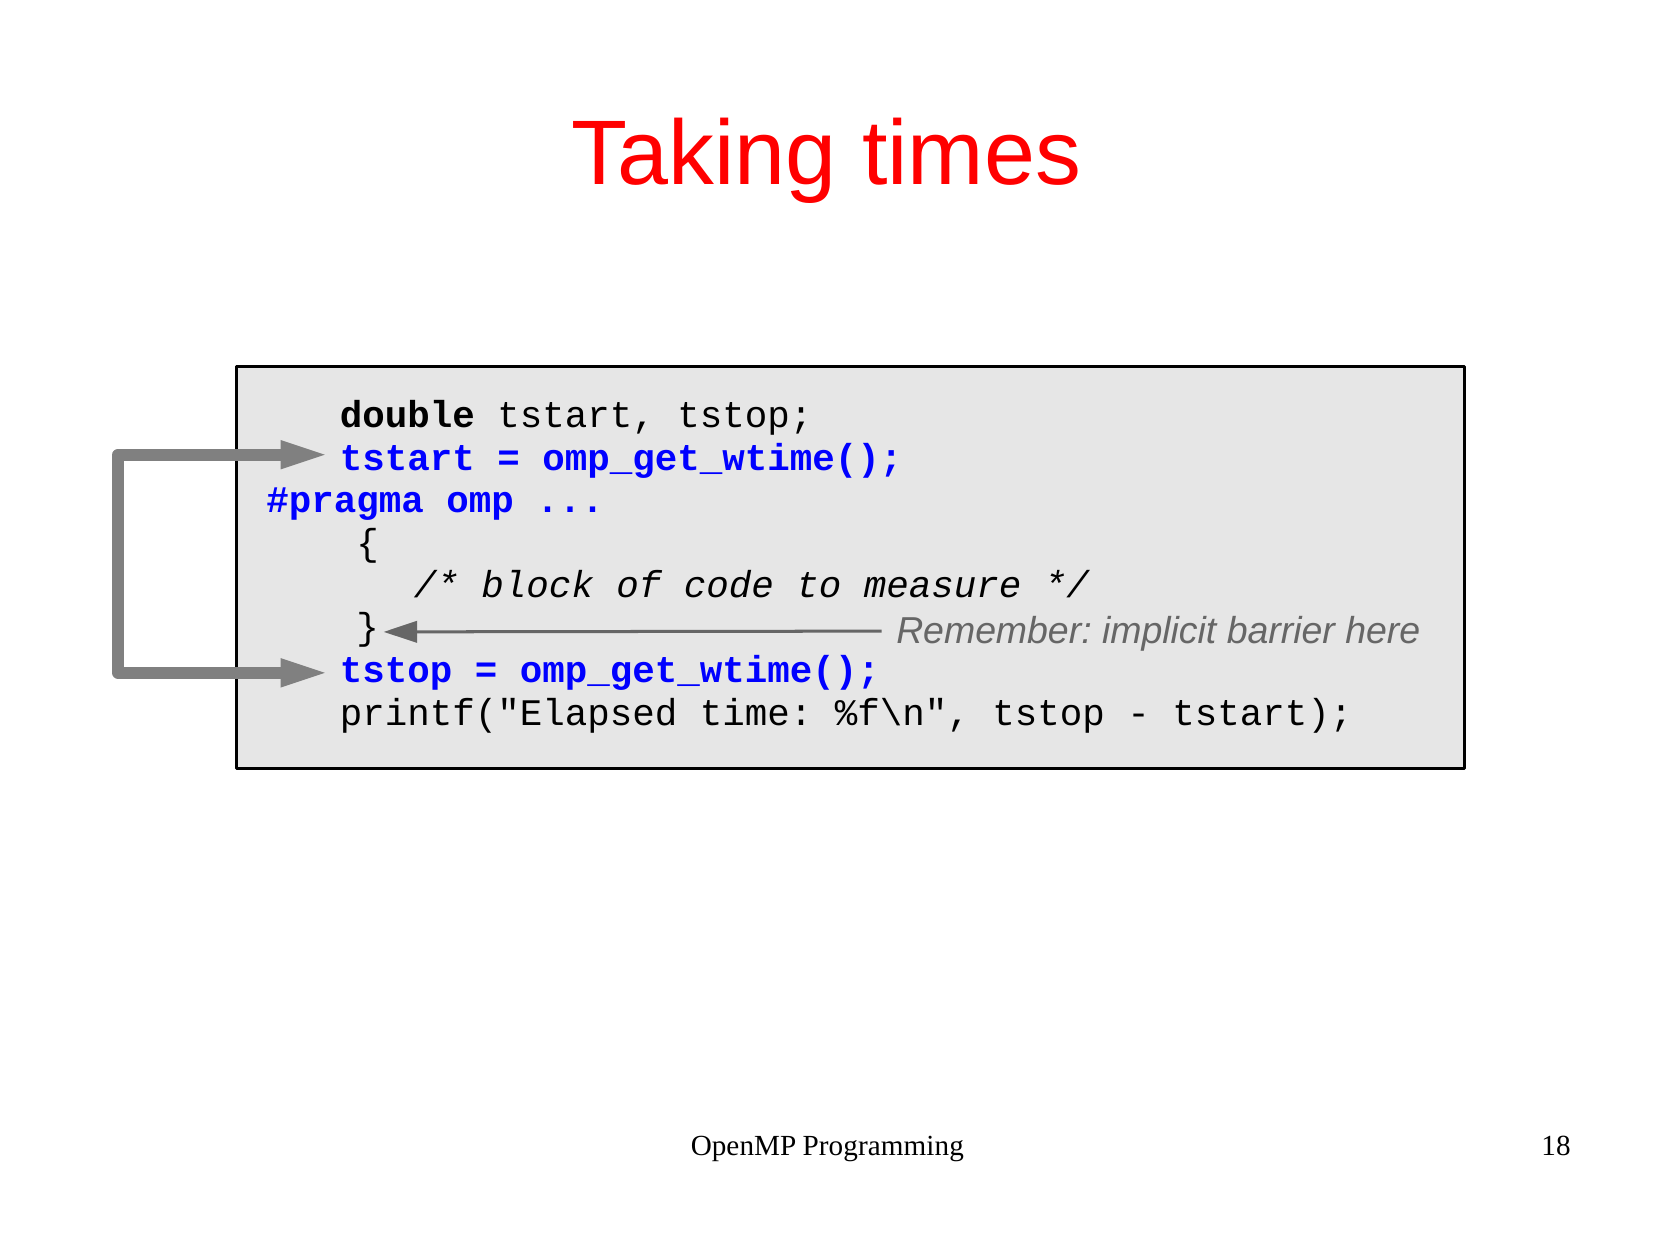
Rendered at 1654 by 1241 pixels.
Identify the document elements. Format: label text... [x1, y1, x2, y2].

text_box double tstart, tstop; tstart = omp_get_wtime(); #pragma omp ... { /* block of code to measure */ } tstop = omp_get_wtime(); printf("Elapsed time: %f\n", tstop - tstart); [236, 366, 1465, 769]
text_box Remember: implicit barrier here [881, 602, 1436, 660]
title Taking times [82, 49, 1571, 257]
